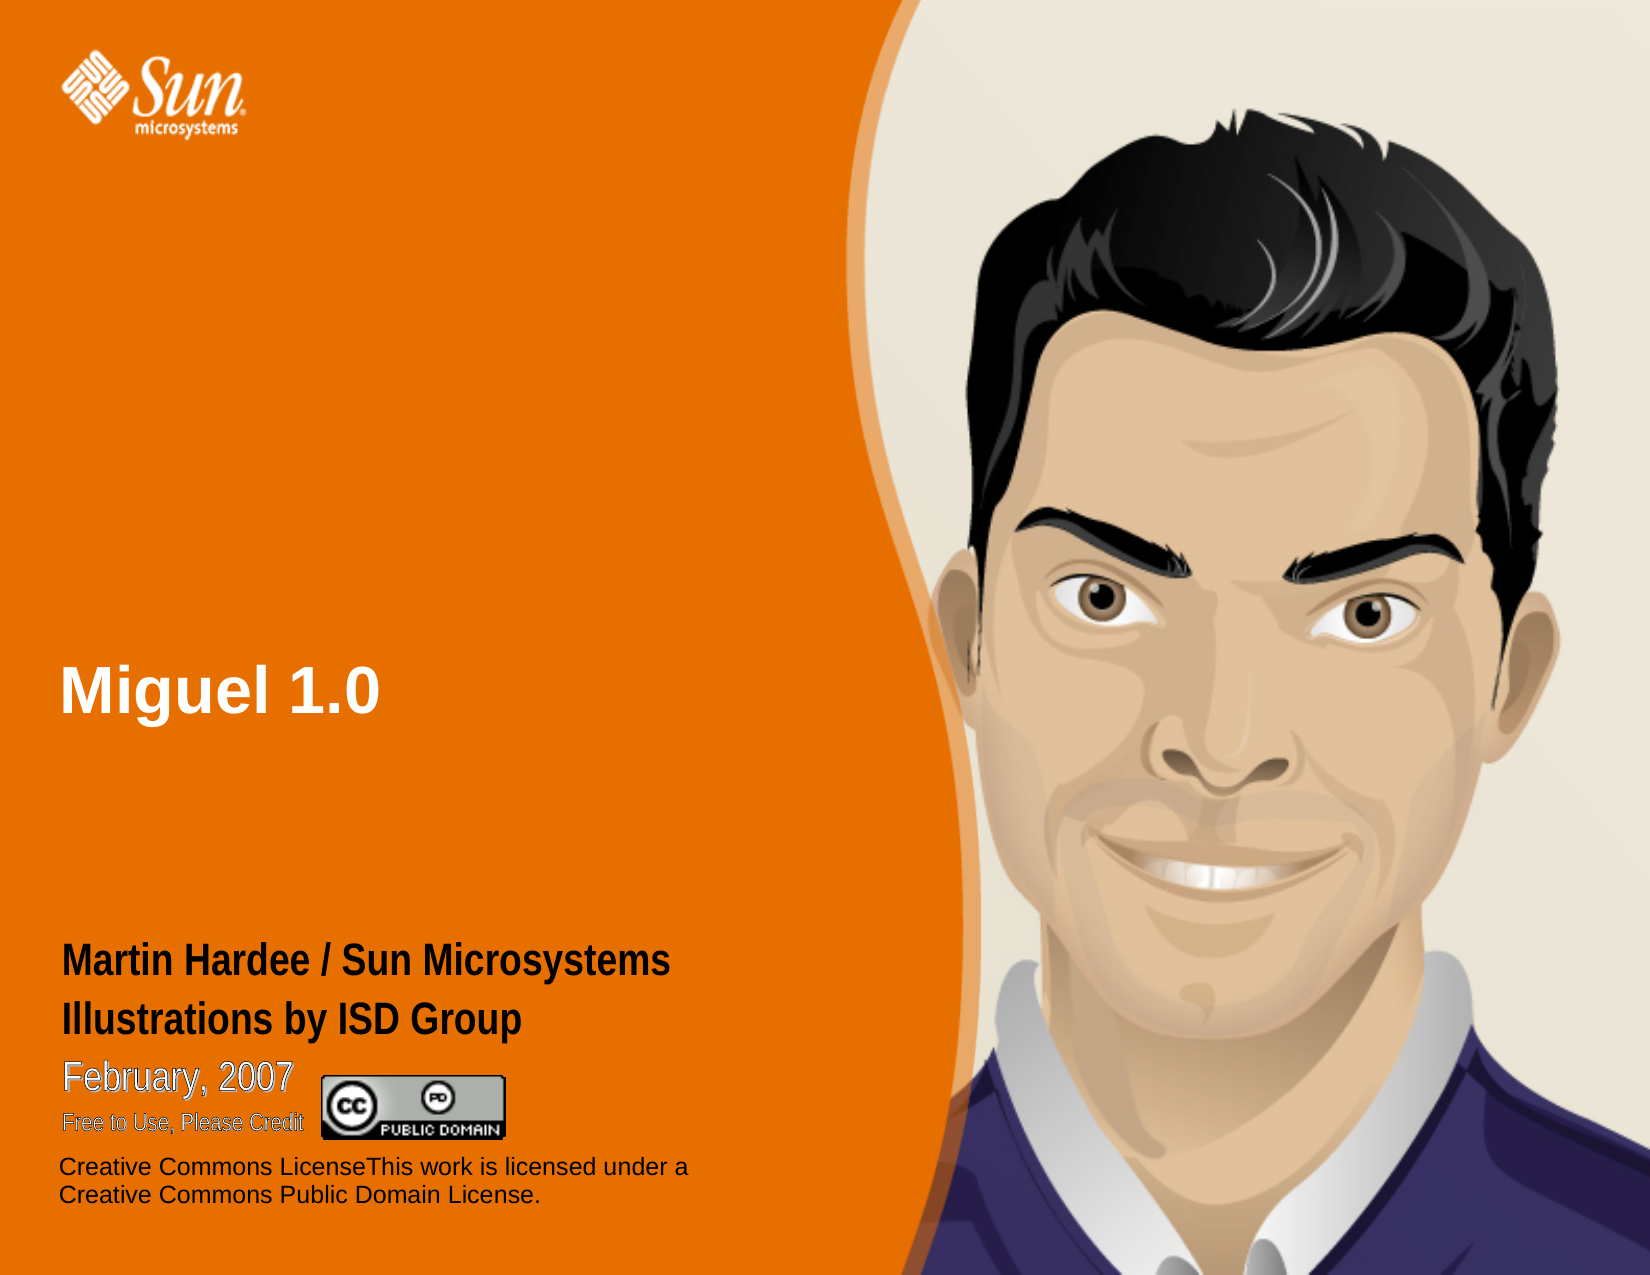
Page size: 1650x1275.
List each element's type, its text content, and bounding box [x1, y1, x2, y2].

picture [0, 0, 1650, 1275]
text_box Martin Hardee / Sun Microsystems Illustrations by ISD Group February, 2007 Free to Use, Please Credit [61, 935, 679, 1102]
text_box Creative Commons LicenseThis work is licensed under a Creative Commons Public Domain License. [44, 1102, 723, 1217]
text_box Miguel 1.0 [59, 652, 825, 784]
